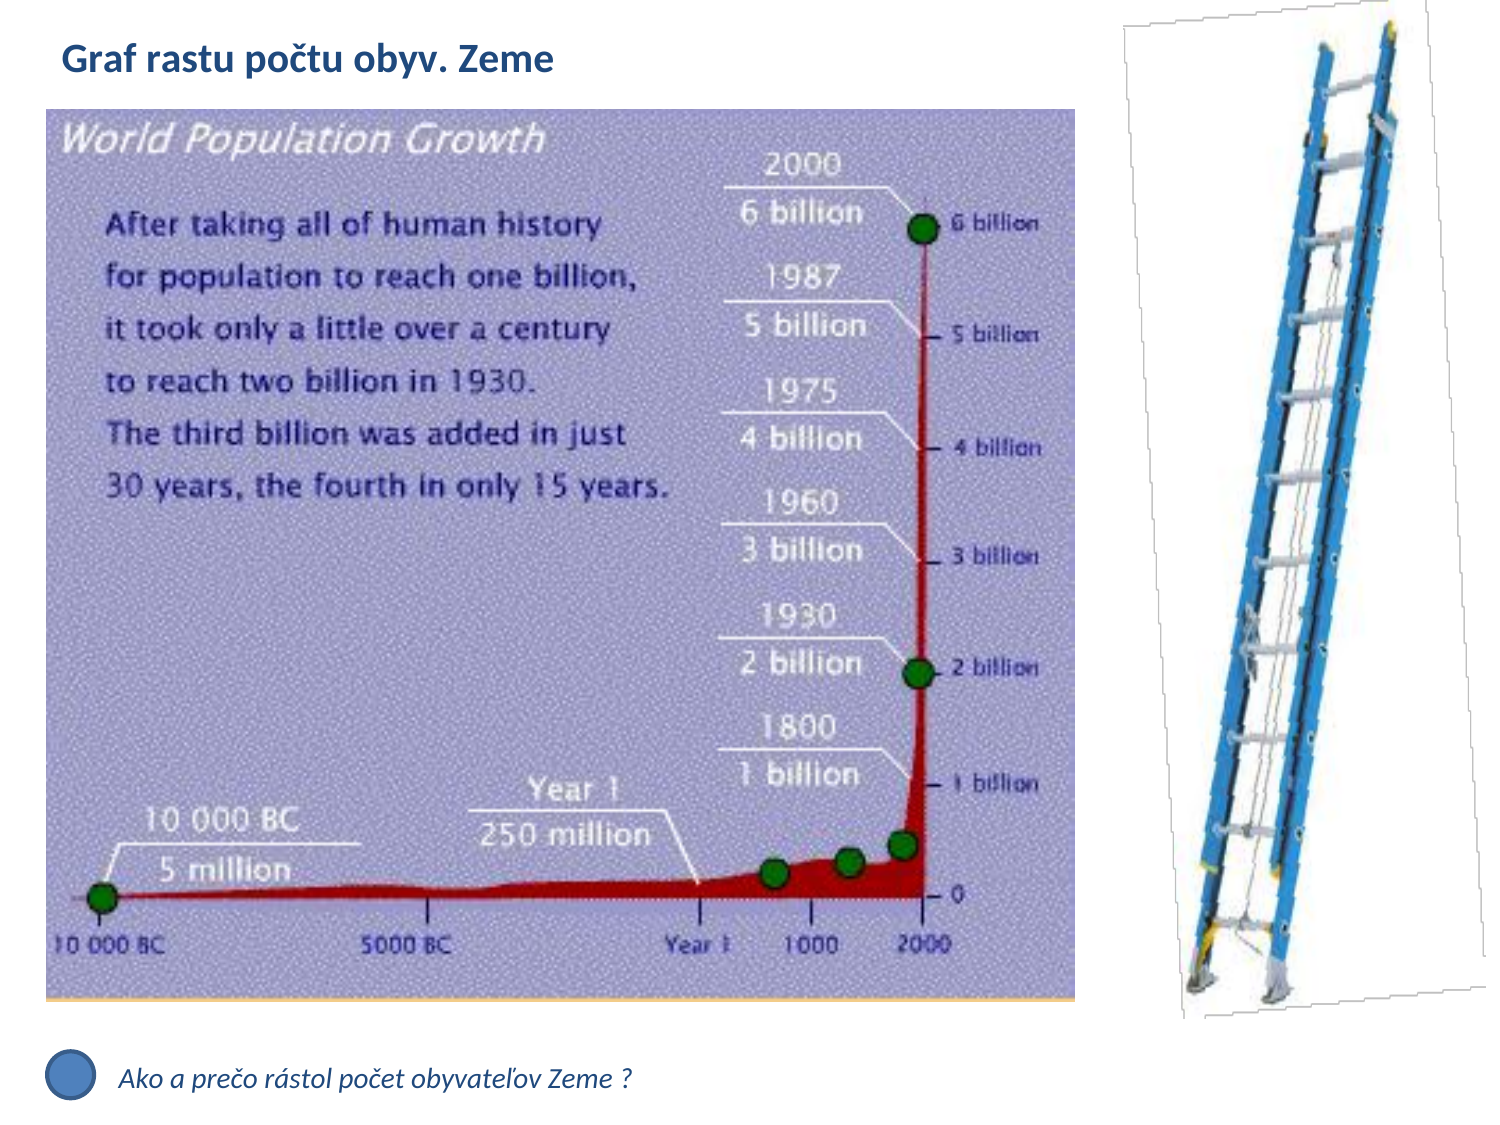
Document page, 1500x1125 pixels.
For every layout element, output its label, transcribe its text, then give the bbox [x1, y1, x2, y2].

text_box Ako a prečo rástol počet obyvateľov Zeme ? [103, 1051, 1288, 1102]
text_box Graf rastu počtu obyv. Zeme [46, 23, 1090, 89]
text_box [47, 1051, 95, 1099]
picture [46, 109, 1075, 1002]
picture [1123, 0, 1486, 1019]
